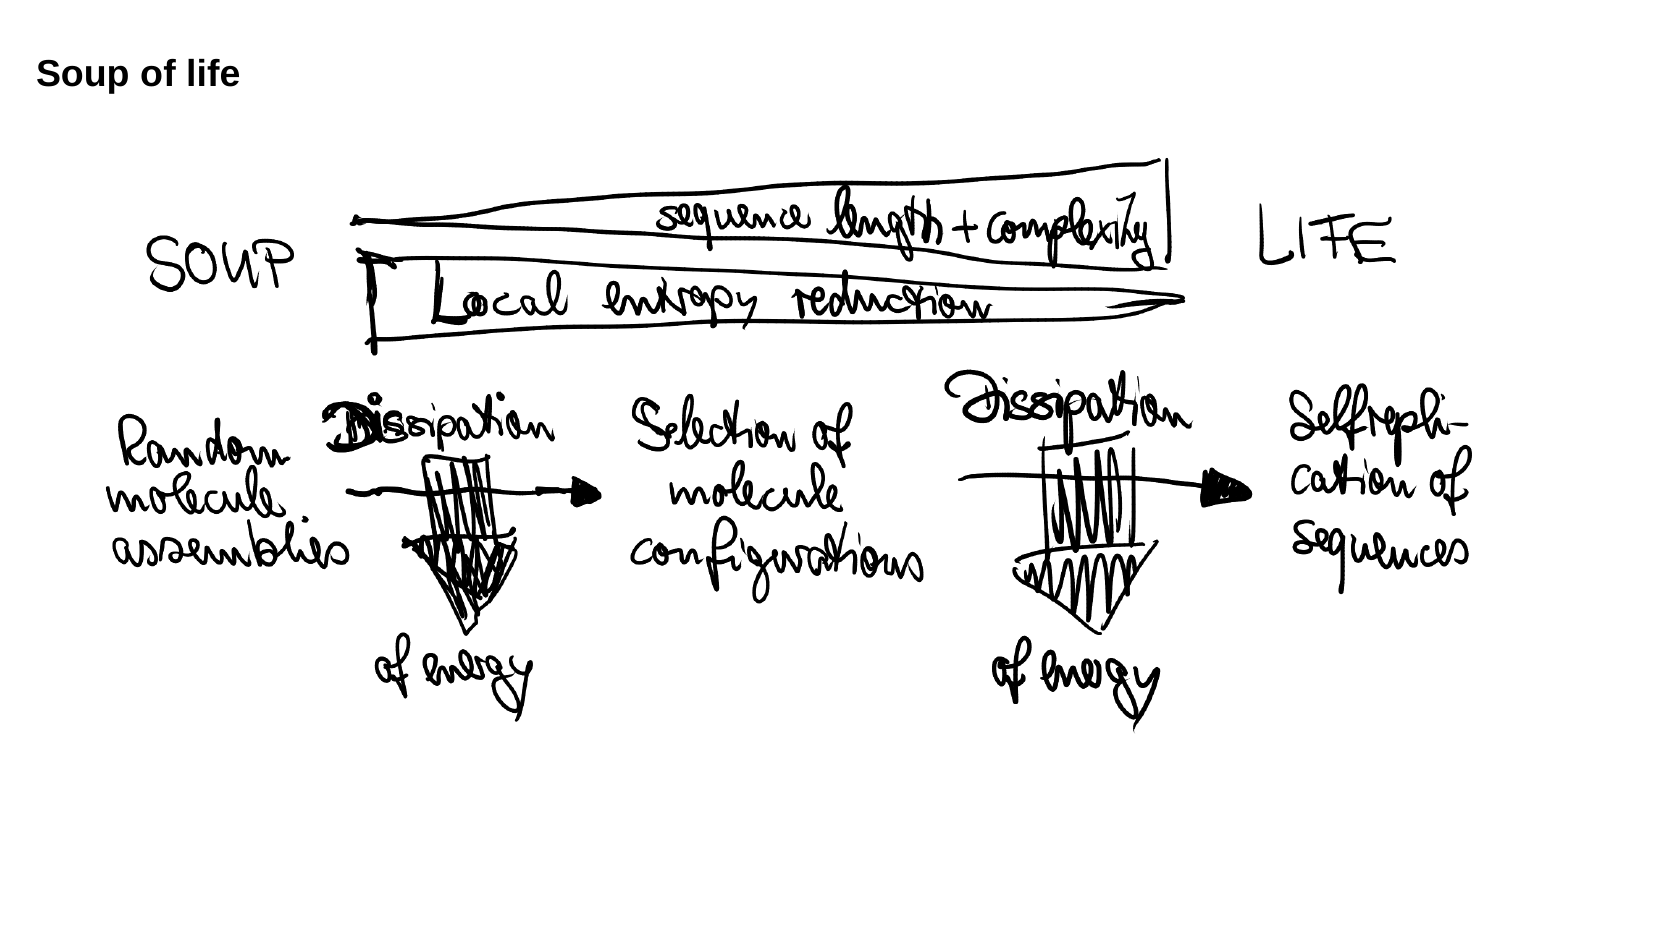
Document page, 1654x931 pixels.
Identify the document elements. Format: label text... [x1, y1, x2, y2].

text_box Soup of life [21, 45, 532, 103]
picture [93, 145, 1484, 746]
